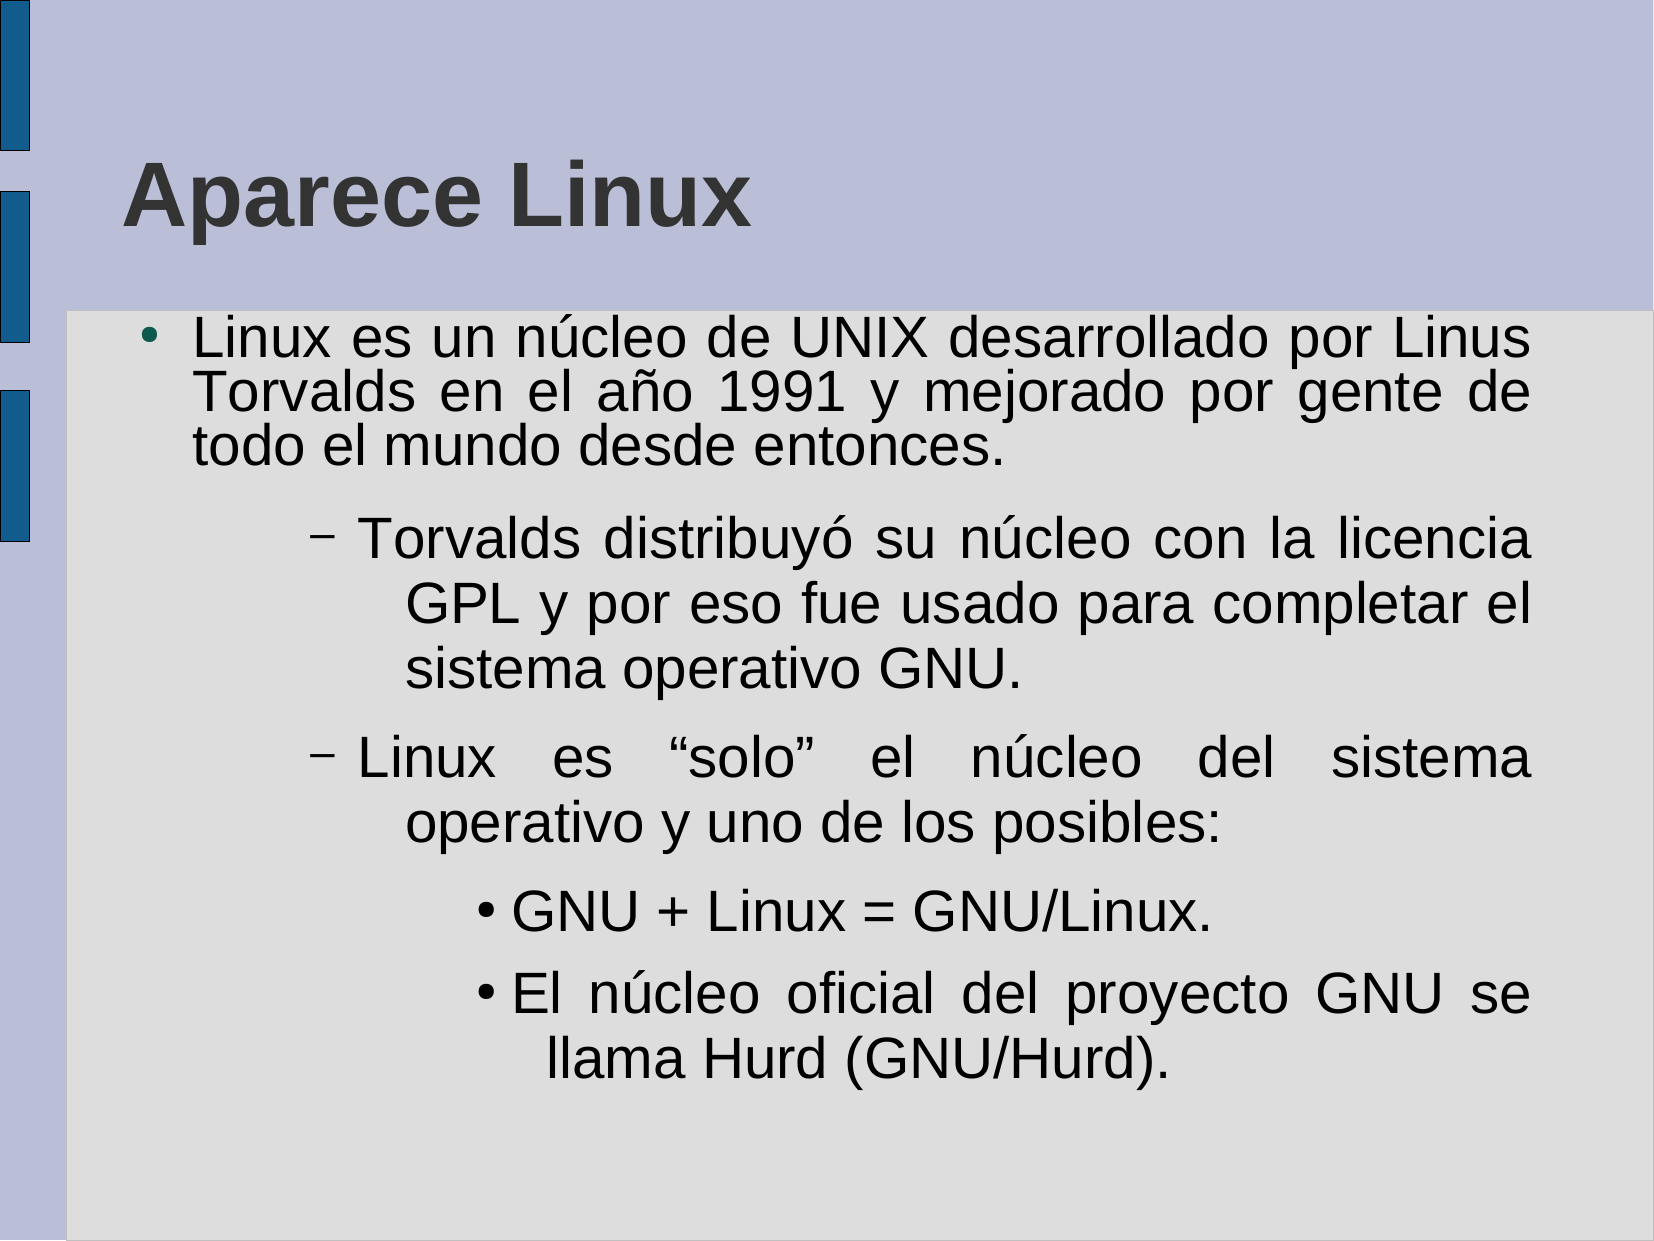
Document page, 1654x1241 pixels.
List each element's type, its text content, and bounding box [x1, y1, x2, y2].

list Linux es un núcleo de UNIX desarrollado por Linus Torvalds en el año 1991 y mejorado por gente de todo el mundo desde entonces. Torvalds distribuyó su núcleo con la licencia GPL y por eso fue usado para completar el sistema operativo GNU. Linux es “solo” el núcleo del sistema operativo y uno de los posibles: GNU + Linux = GNU/Linux. El núcleo oficial del proyecto GNU se llama Hurd (GNU/Hurd). [121, 314, 1534, 1103]
title Aparece Linux [121, 98, 1534, 291]
